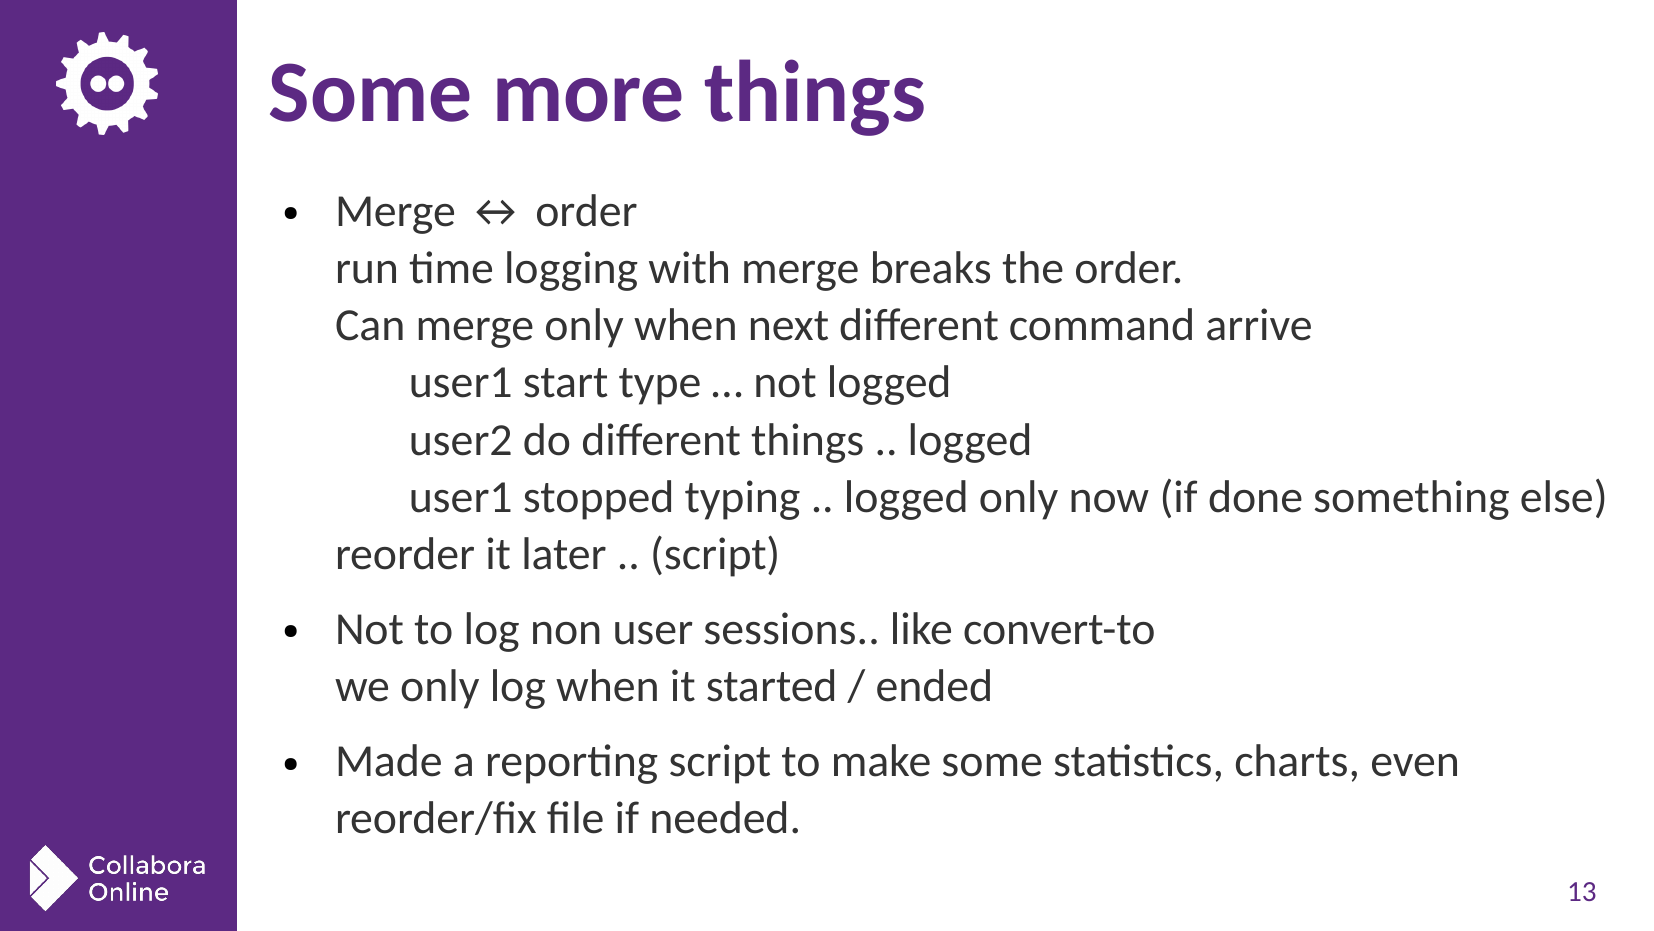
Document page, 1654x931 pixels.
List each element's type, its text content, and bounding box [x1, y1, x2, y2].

list Merge ↔ order run time logging with merge breaks the order. Can merge only when next different command arrive user1 start type … not logged user2 do different things .. logged user1 stopped typing .. logged only now (if done something else) reorder it later .. (script) Not to log non user sessions.. like convert-to we only log when it started / ended Made a reporting script to make some statistics, charts, even reorder/fix file if needed. [264, 180, 1625, 903]
title Some more things [268, 12, 1654, 144]
picture [56, 32, 158, 135]
picture [25, 840, 209, 916]
